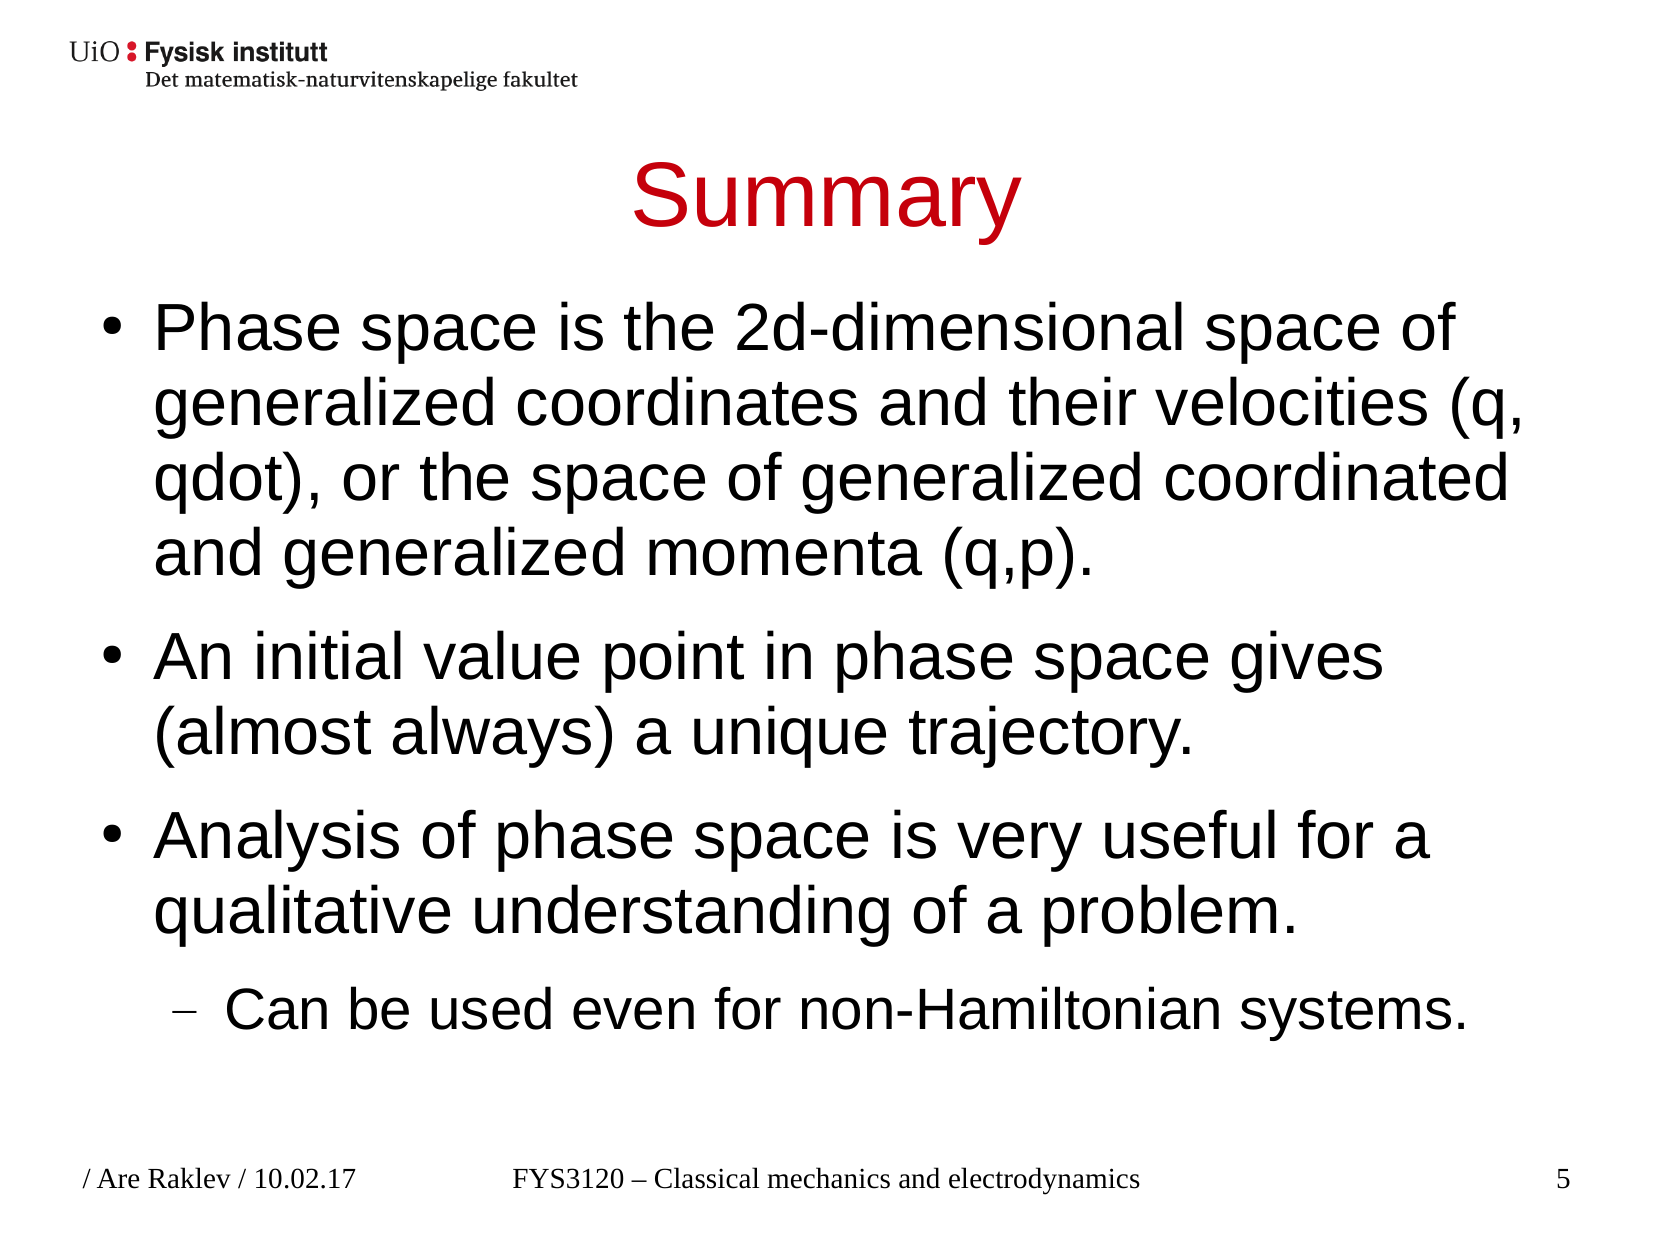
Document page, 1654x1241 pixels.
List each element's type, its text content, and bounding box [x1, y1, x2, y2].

title Summary [82, 90, 1571, 290]
list Phase space is the 2d-dimensional space of generalized coordinates and their velocities (q, qdot), or the space of generalized coordinated and generalized momenta (q,p). An initial value point in phase space gives (almost always) a unique trajectory. Analysis of phase space is very useful for a qualitative understanding of a problem. Can be used even for non-Hamiltonian systems. [82, 290, 1571, 1147]
picture [68, 37, 581, 93]
